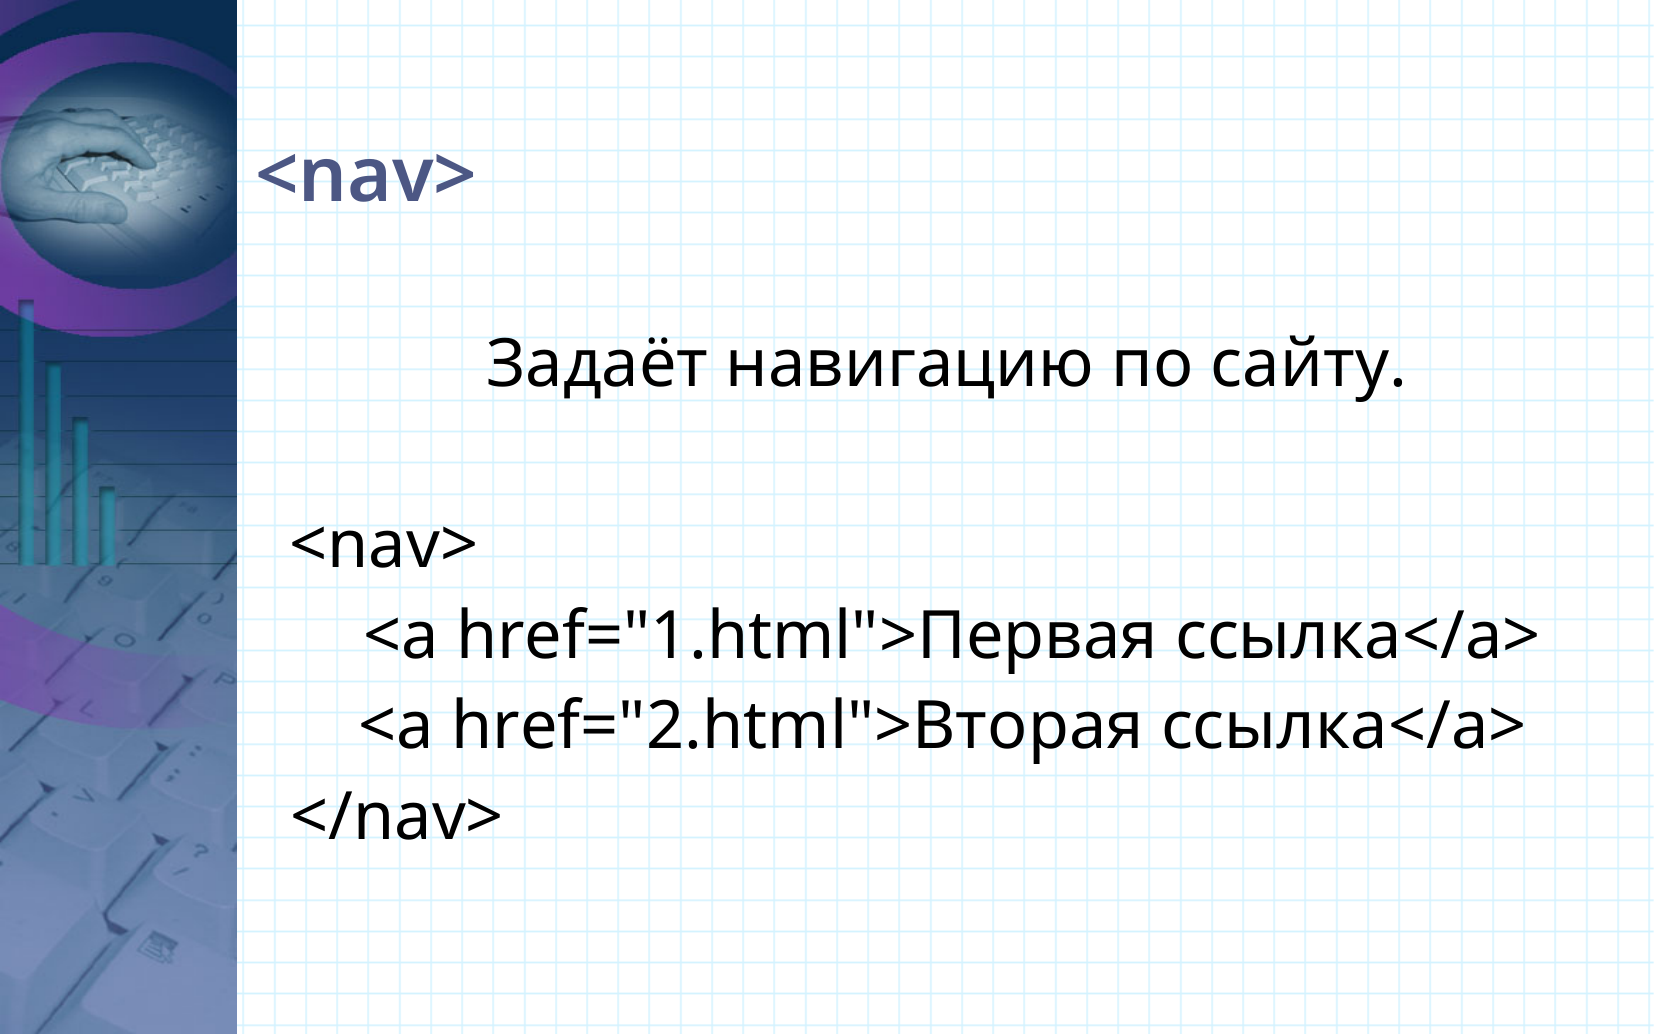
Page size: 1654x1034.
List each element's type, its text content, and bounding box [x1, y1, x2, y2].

picture [0, 0, 1654, 1034]
subtitle Задаёт навигацию по сайту. <nav> <a href="1.html">Первая ссылка</a> <a href="2.html">Вторая ссылка</a> </nav> [254, 287, 1640, 887]
title <nav> [254, 85, 1640, 259]
